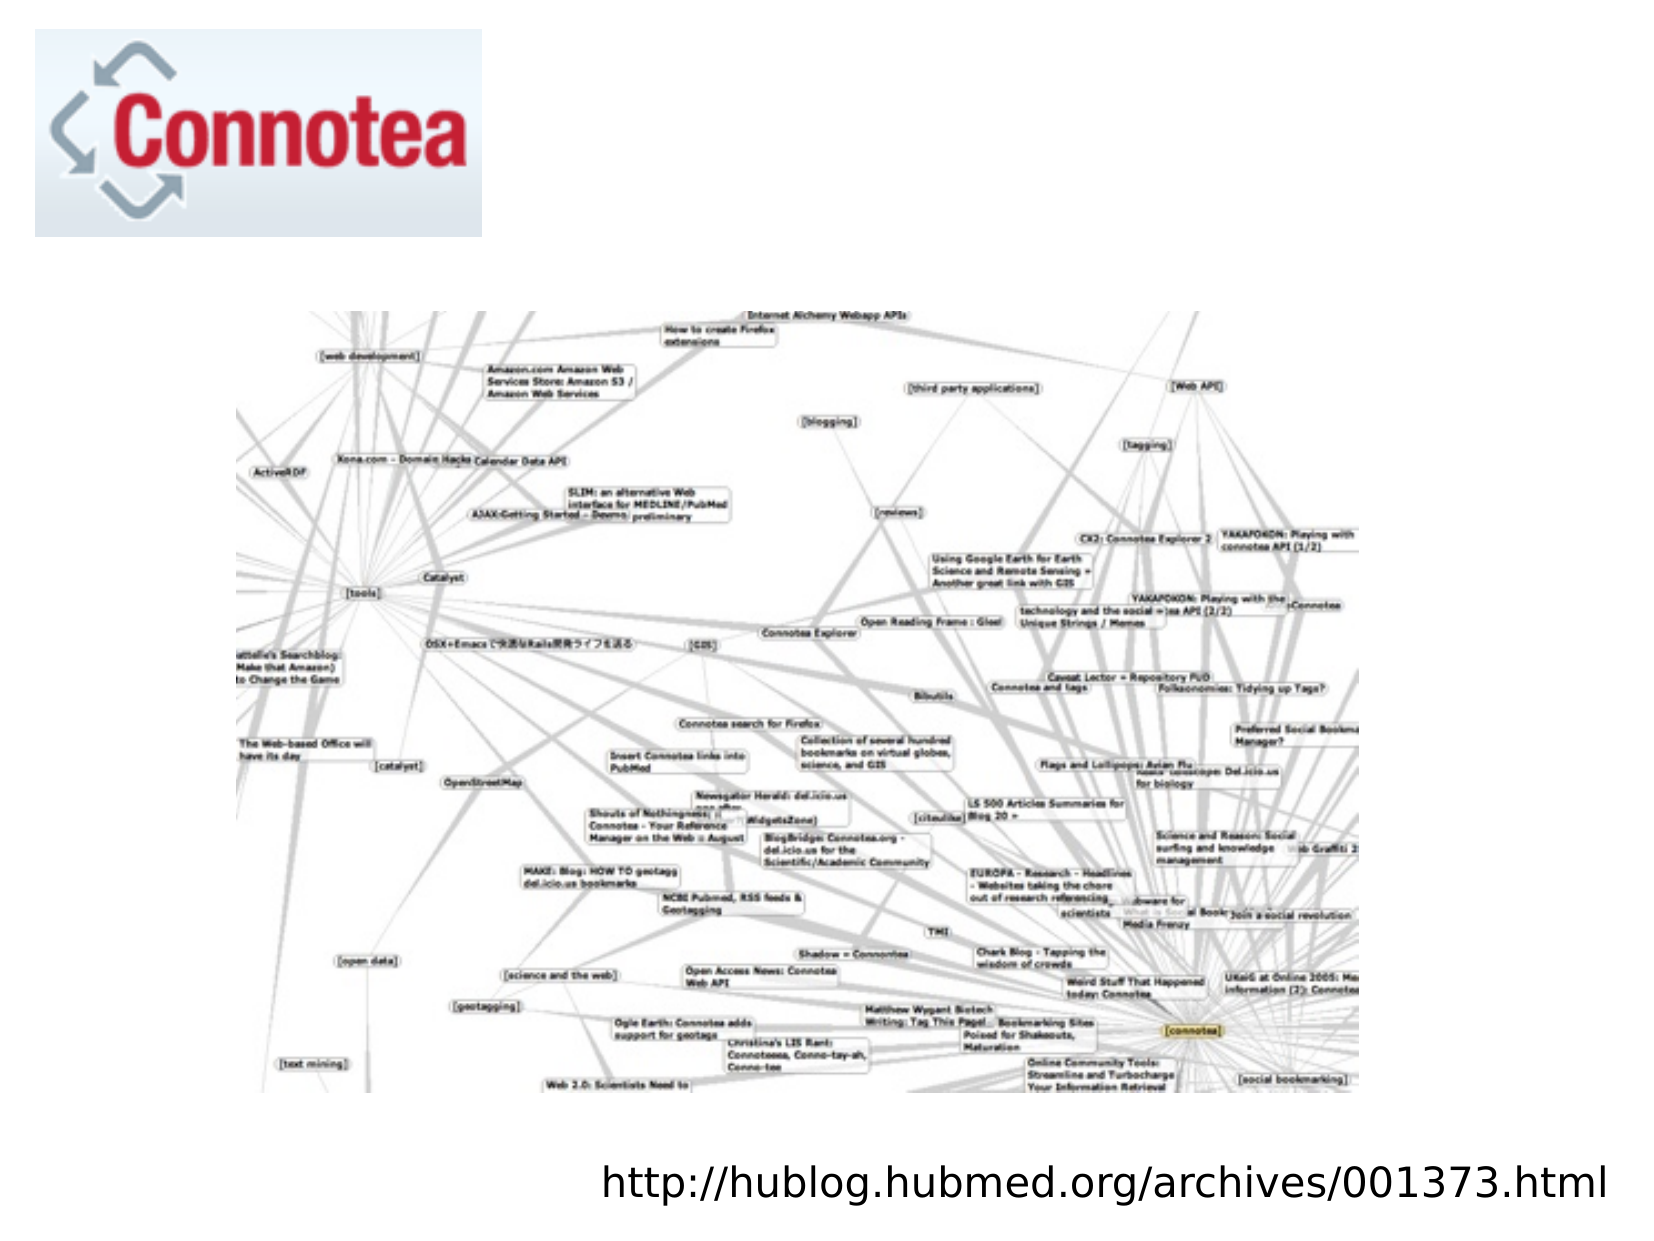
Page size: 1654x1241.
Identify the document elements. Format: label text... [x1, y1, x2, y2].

text_box http://hublog.hubmed.org/archives/001373.html [568, 1151, 1625, 1215]
picture [236, 311, 1359, 1093]
picture [35, 29, 482, 237]
